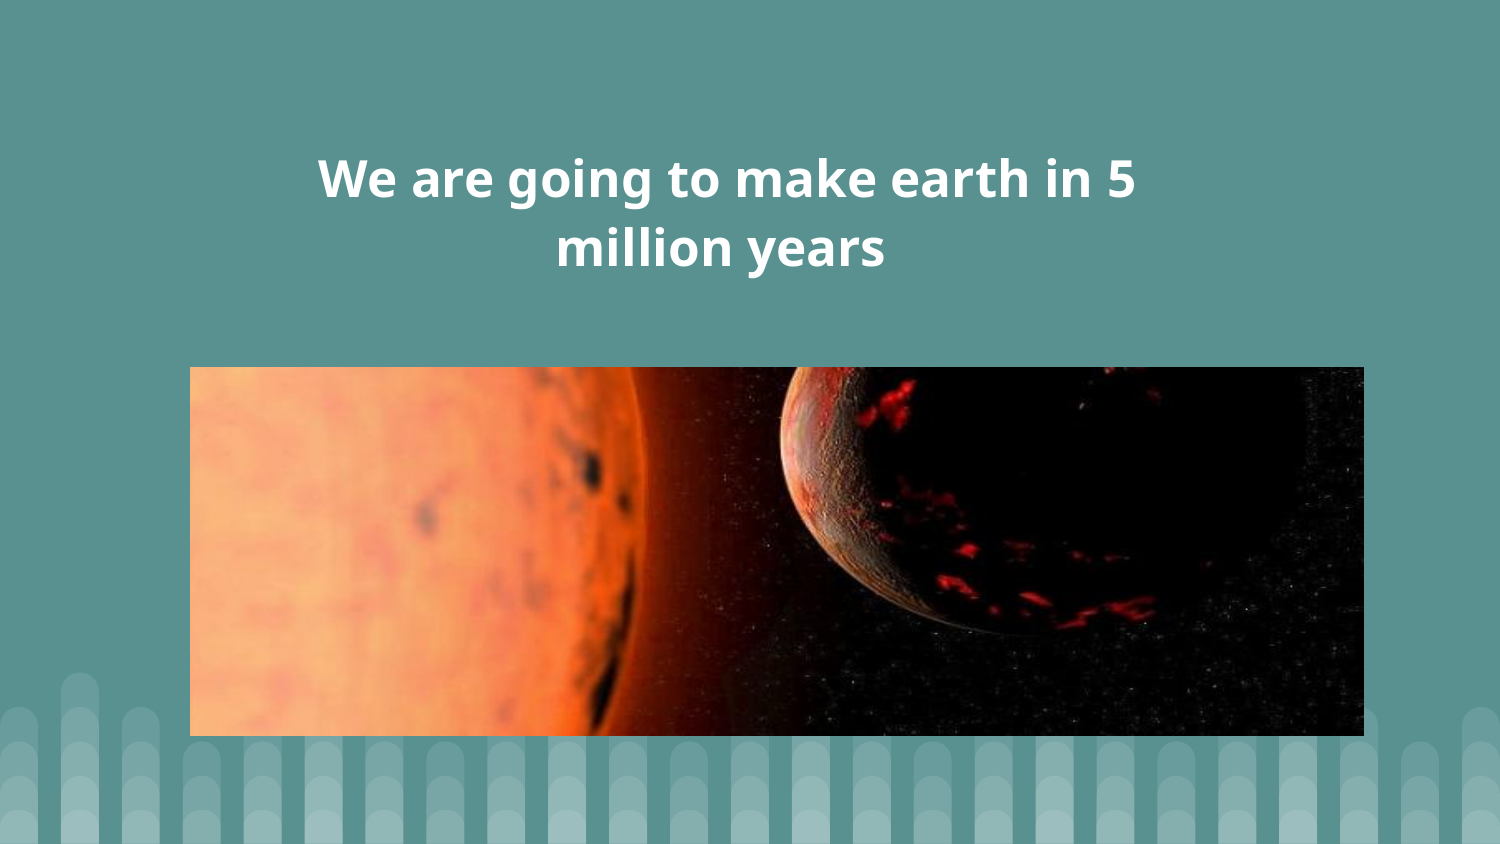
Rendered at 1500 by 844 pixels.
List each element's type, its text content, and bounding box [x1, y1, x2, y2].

title We are going to make earth in 5 million years [227, 126, 1228, 367]
picture [190, 367, 1364, 736]
